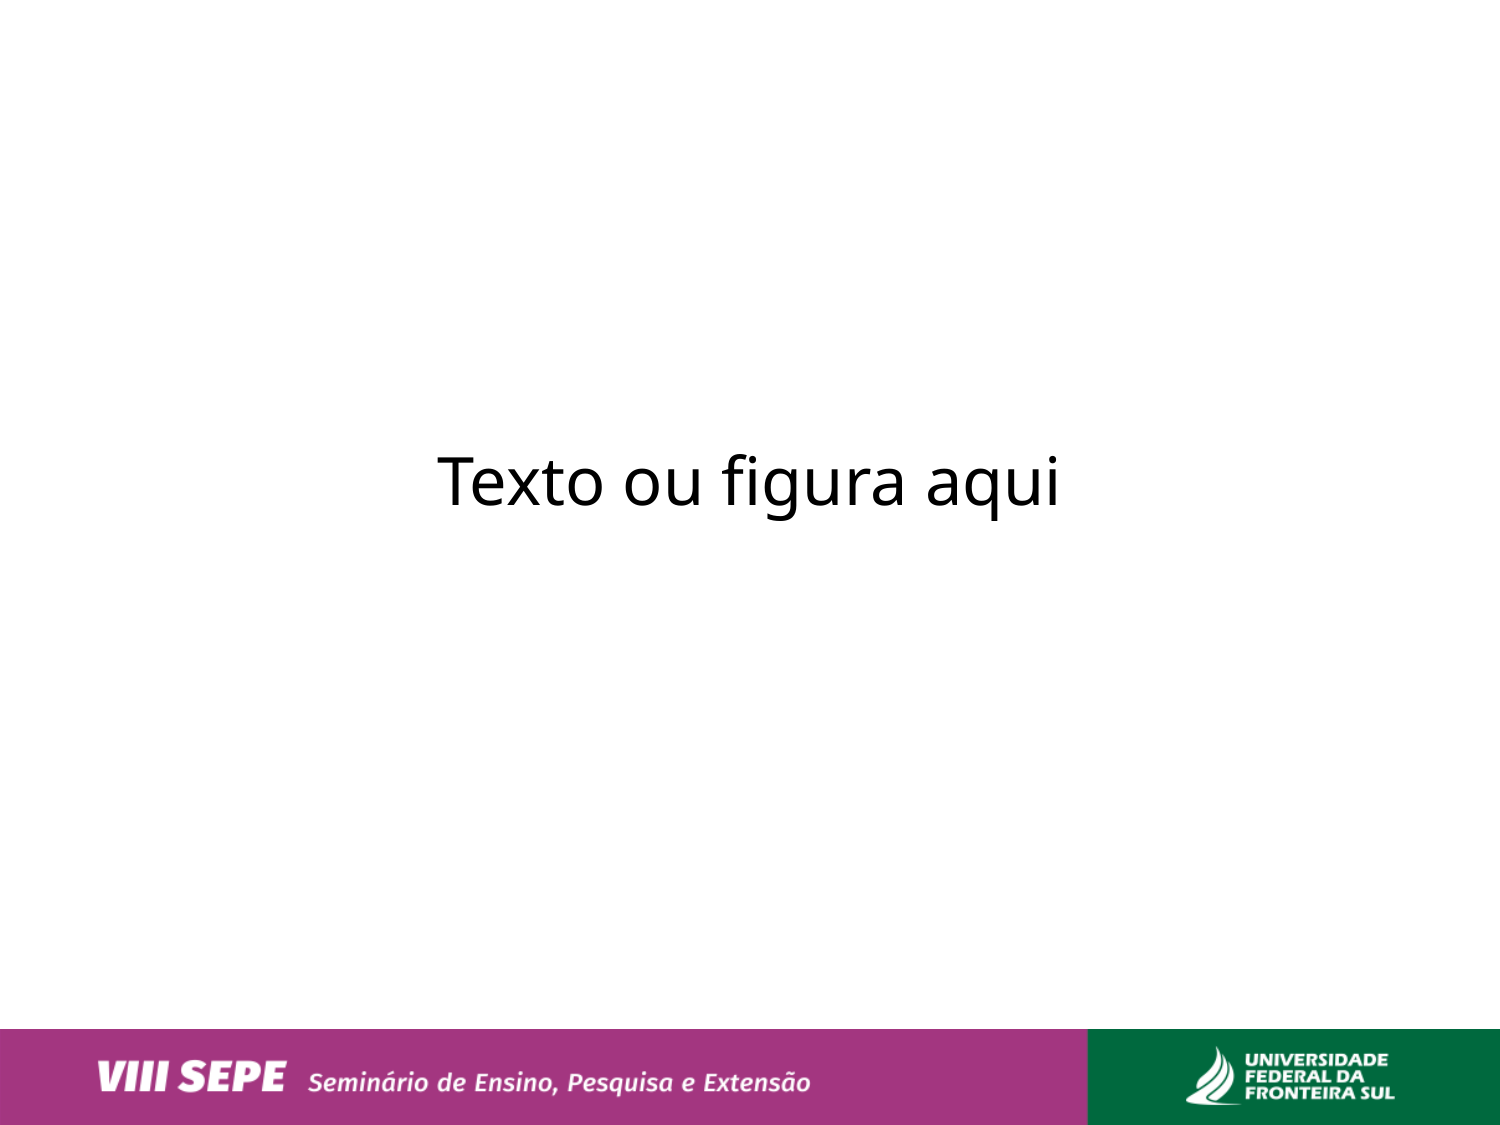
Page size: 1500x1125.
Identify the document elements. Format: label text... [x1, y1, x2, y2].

subtitle Texto ou figura aqui [75, 45, 1425, 915]
picture [0, 1029, 1500, 1125]
